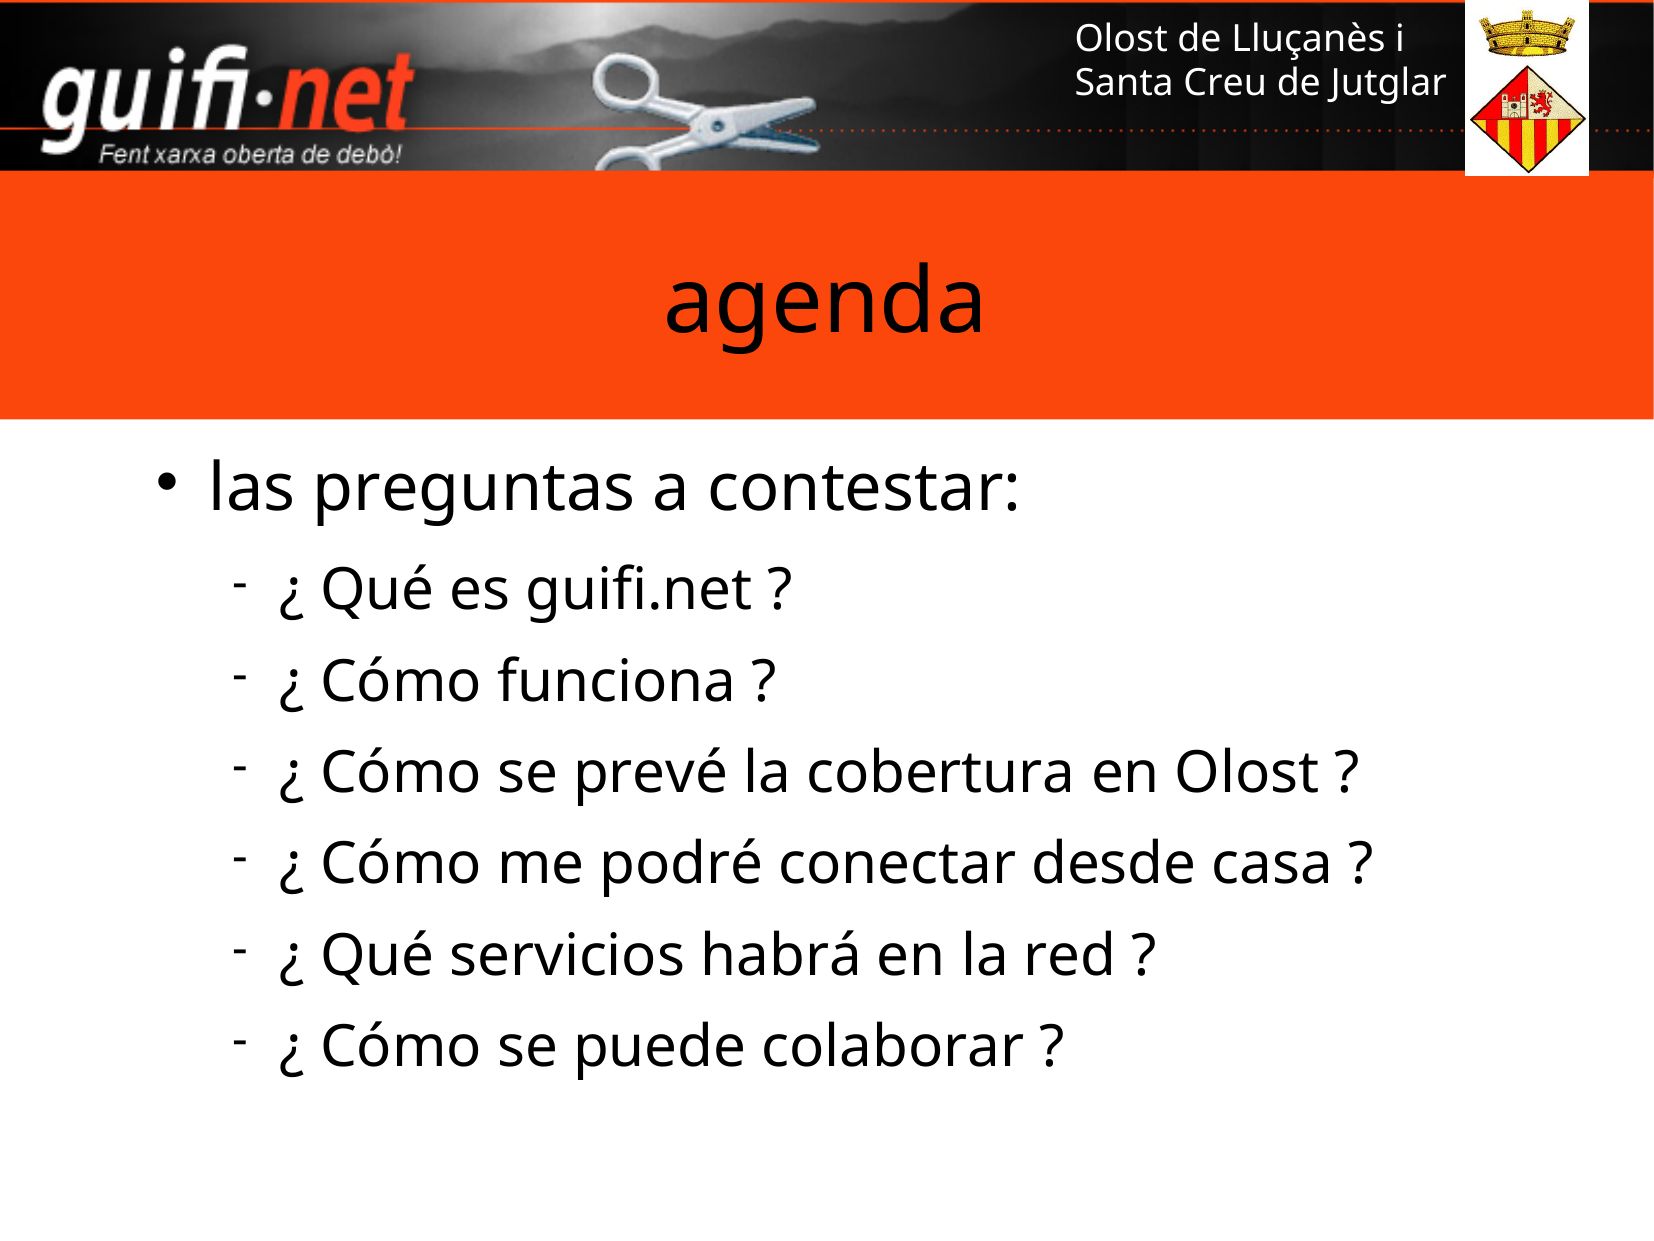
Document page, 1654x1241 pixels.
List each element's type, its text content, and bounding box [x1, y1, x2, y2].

list las preguntas a contestar: ¿ Qué es guifi.net ? ¿ Cómo funciona ? ¿ Cómo se prevé la cobertura en Olost ? ¿ Cómo me podré conectar desde casa ? ¿ Qué servicios habrá en la red ? ¿ Cómo se puede colaborar ? [138, 445, 1551, 1172]
title agenda [119, 195, 1532, 403]
picture [0, 0, 1654, 176]
